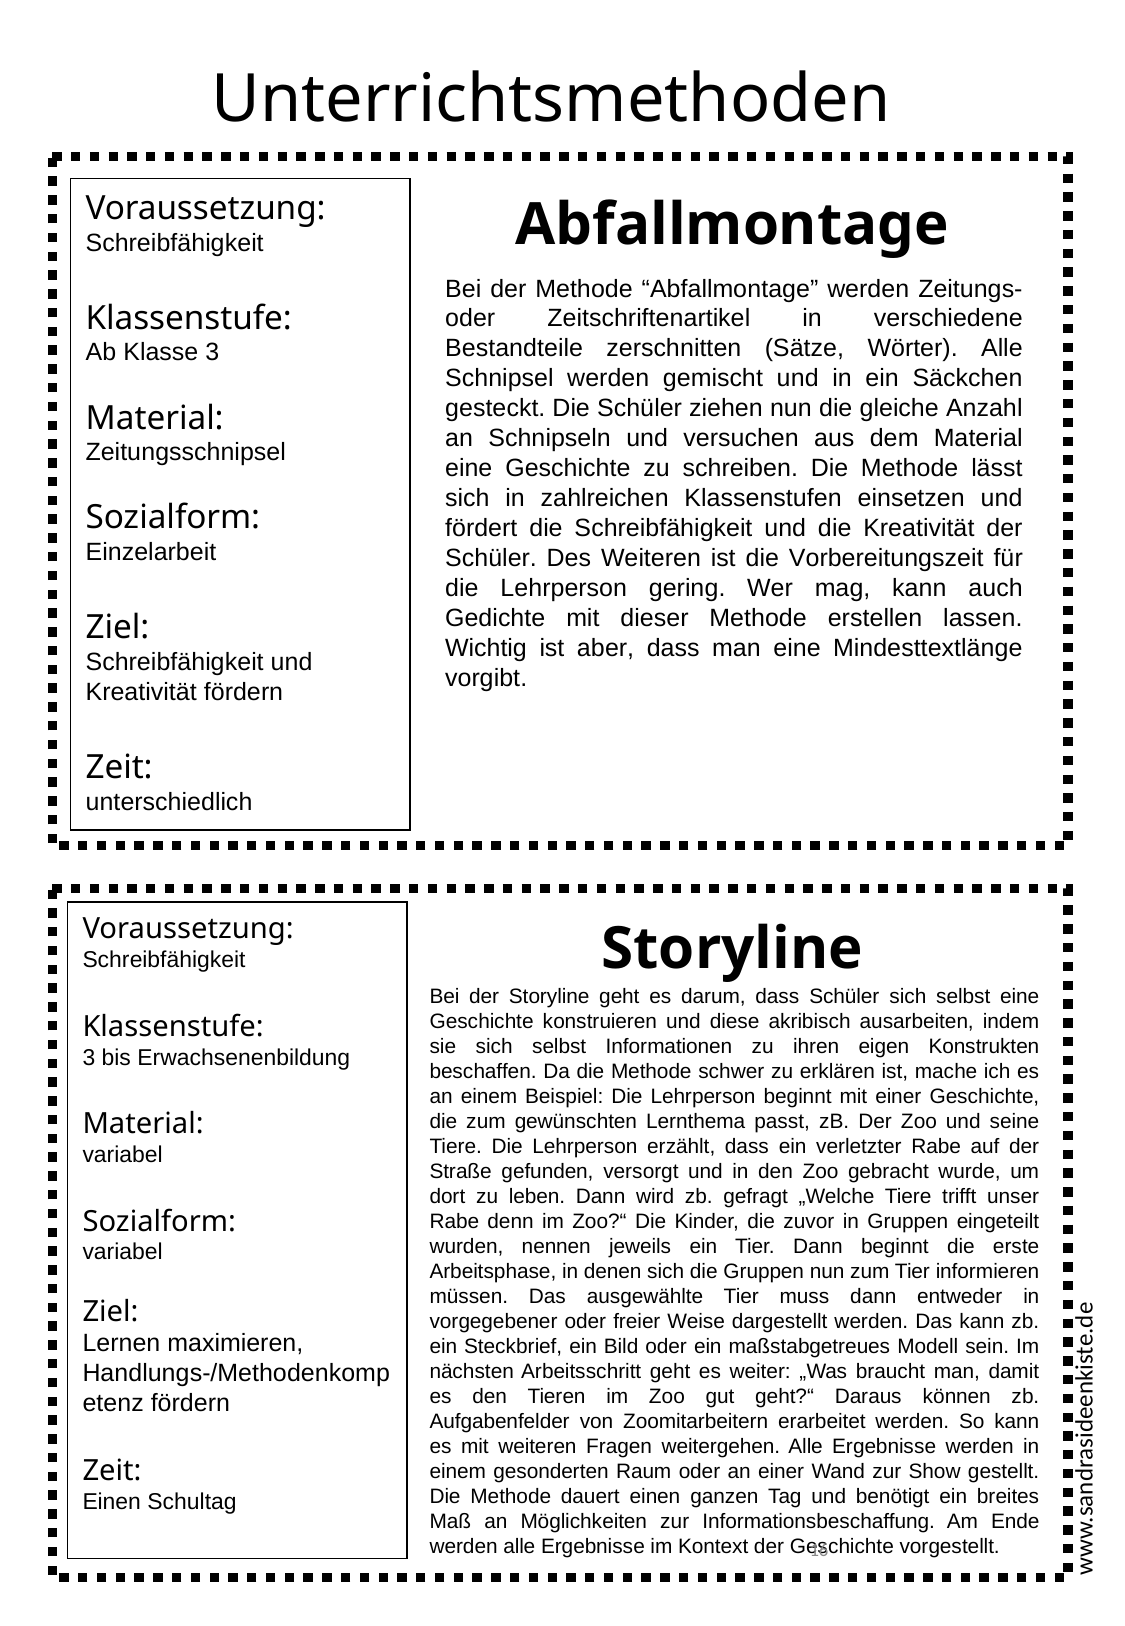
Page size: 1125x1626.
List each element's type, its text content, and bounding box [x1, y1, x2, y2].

text_box Unterrichtsmethoden [52, 47, 1069, 144]
text_box www.sandrasideenkiste.de [1059, 1074, 1106, 1591]
text_box Bei der Methode “Abfallmontage” werden Zeitungs- oder Zeitschriftenartikel in verschiedene Bestandteile zerschnitten (Sätze, Wörter). Alle Schnipsel werden gemischt und in ein Säckchen gesteckt. Die Schüler ziehen nun die gleiche Anzahl an Schnipseln und versuchen aus dem Material eine Geschichte zu schreiben. Die Methode lässt sich in zahlreichen Klassenstufen einsetzen und fördert die Schreibfähigkeit und die Kreativität der Schüler. Des Weiteren ist die Vorbereitungszeit für die Lehrperson gering. Wer mag, kann auch Gedichte mit dieser Methode erstellen lassen. Wichtig ist aber, dass man eine Mindesttextlänge vorgibt. [430, 264, 1039, 674]
text_box Bei der Storyline geht es darum, dass Schüler sich selbst eine Geschichte konstruieren und diese akribisch ausarbeiten, indem sie sich selbst Informationen zu ihren eigen Konstrukten beschaffen. Da die Methode schwer zu erklären ist, mache ich es an einem Beispiel: Die Lehrperson beginnt mit einer Geschichte, die zum gewünschten Lernthema passt, zB. Der Zoo und seine Tiere. Die Lehrperson erzählt, dass ein verletzter Rabe auf der Straße gefunden, versorgt und in den Zoo gebracht wurde, um dort zu leben. Dann wird zb. gefragt „Welche Tiere trifft unser Rabe denn im Zoo?“ Die Kinder, die zuvor in Gruppen eingeteilt wurden, nennen jeweils ein Tier. Dann beginnt die erste Arbeitsphase, in denen sich die Gruppen nun zum Tier informieren müssen. Das ausgewählte Tier muss dann entweder in vorgegebener oder freier Weise dargestellt werden. Das kann zb. ein Steckbrief, ein Bild oder ein maßstabgetreues Modell sein. Im nächsten Arbeitsschritt geht es weiter: „Was braucht man, damit es den Tieren im Zoo gut geht?“ Daraus können zb. Aufgabenfelder von Zoomitarbeitern erarbeitet werden. So kann es mit weiteren Fragen weitergehen. Alle Ergebnisse werden in einem gesonderten Raum oder an einer Wand zur Show gestellt. Die Methode dauert einen ganzen Tag und benötigt ein breites Maß an Möglichkeiten zur Informationsbeschaffung. Am Ende werden alle Ergebnisse im Kontext der Geschichte vorgestellt. [414, 975, 1055, 1571]
text_box Voraussetzung: Schreibfähigkeit Klassenstufe: 3 bis Erwachsenenbildung Material: variabel Sozialform: variabel Ziel: Lernen maximieren, Handlungs-/Methodenkompetenz fördern Zeit: Einen Schultag [67, 902, 408, 1559]
text_box [794, 1506, 1048, 1593]
text_box Voraussetzung: Schreibfähigkeit Klassenstufe: Ab Klasse 3 Material: Zeitungsschnipsel Sozialform: Einzelarbeit Ziel: Schreibfähigkeit und Kreativität fördern Zeit: unterschiedlich [70, 178, 411, 831]
text_box Abfallmontage [410, 178, 1055, 265]
text_box Storyline [410, 902, 1055, 989]
